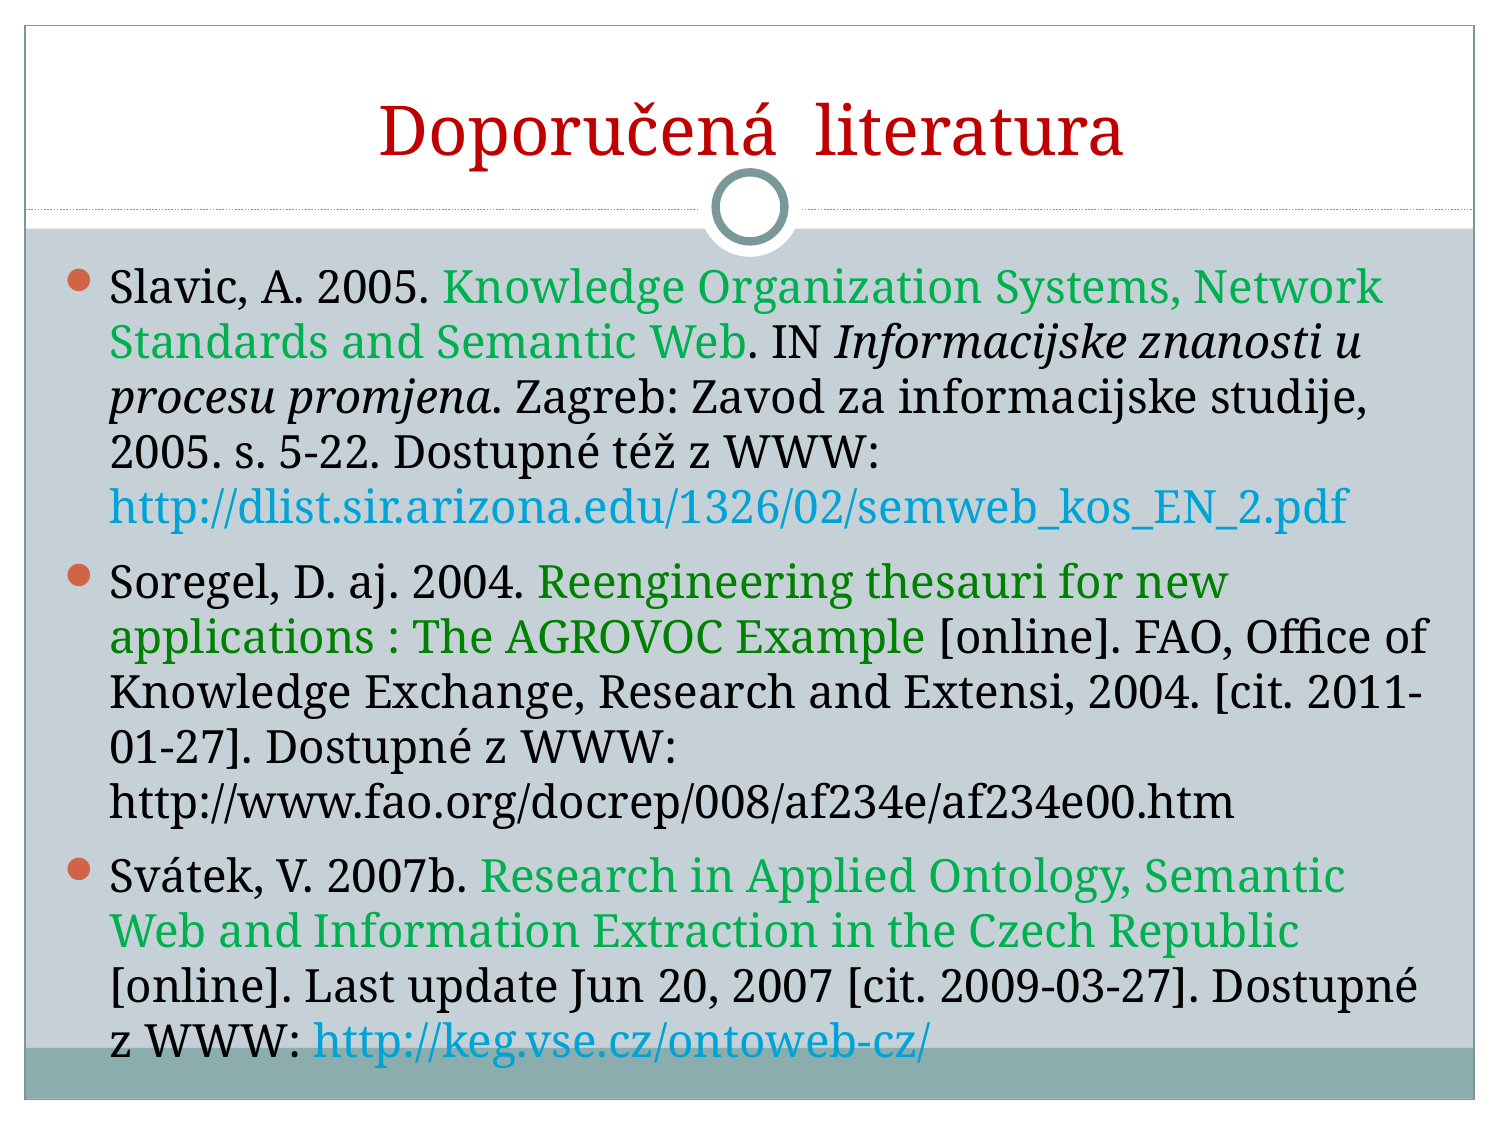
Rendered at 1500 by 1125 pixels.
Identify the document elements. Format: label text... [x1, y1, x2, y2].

text_box Doporučená literatura [265, 79, 1241, 178]
list Slavic, A. 2005. Knowledge Organization Systems, Network Standards and Semantic Web. IN Informacijske znanosti u procesu promjena. Zagreb: Zavod za informacijske studije, 2005. s. 5-22. Dostupné též z WWW: http://dlist.sir.arizona.edu/1326/02/semweb_kos_EN_2.pdf Soregel, D. aj. 2004. Reengineering thesauri for new applications : The AGROVOC Example [online]. FAO, Office of Knowledge Exchange, Research and Extensi, 2004. [cit. 2011-01-27]. Dostupné z WWW: http://www.fao.org/docrep/008/af234e/af234e00.htm Svátek, V. 2007b. Research in Applied Ontology, Semantic Web and Information Extraction in the Czech Republic [online]. Last update Jun 20, 2007 [cit. 2009-03-27]. Dostupné z WWW: http://keg.vse.cz/ontoweb-cz/ [49, 249, 1450, 1060]
